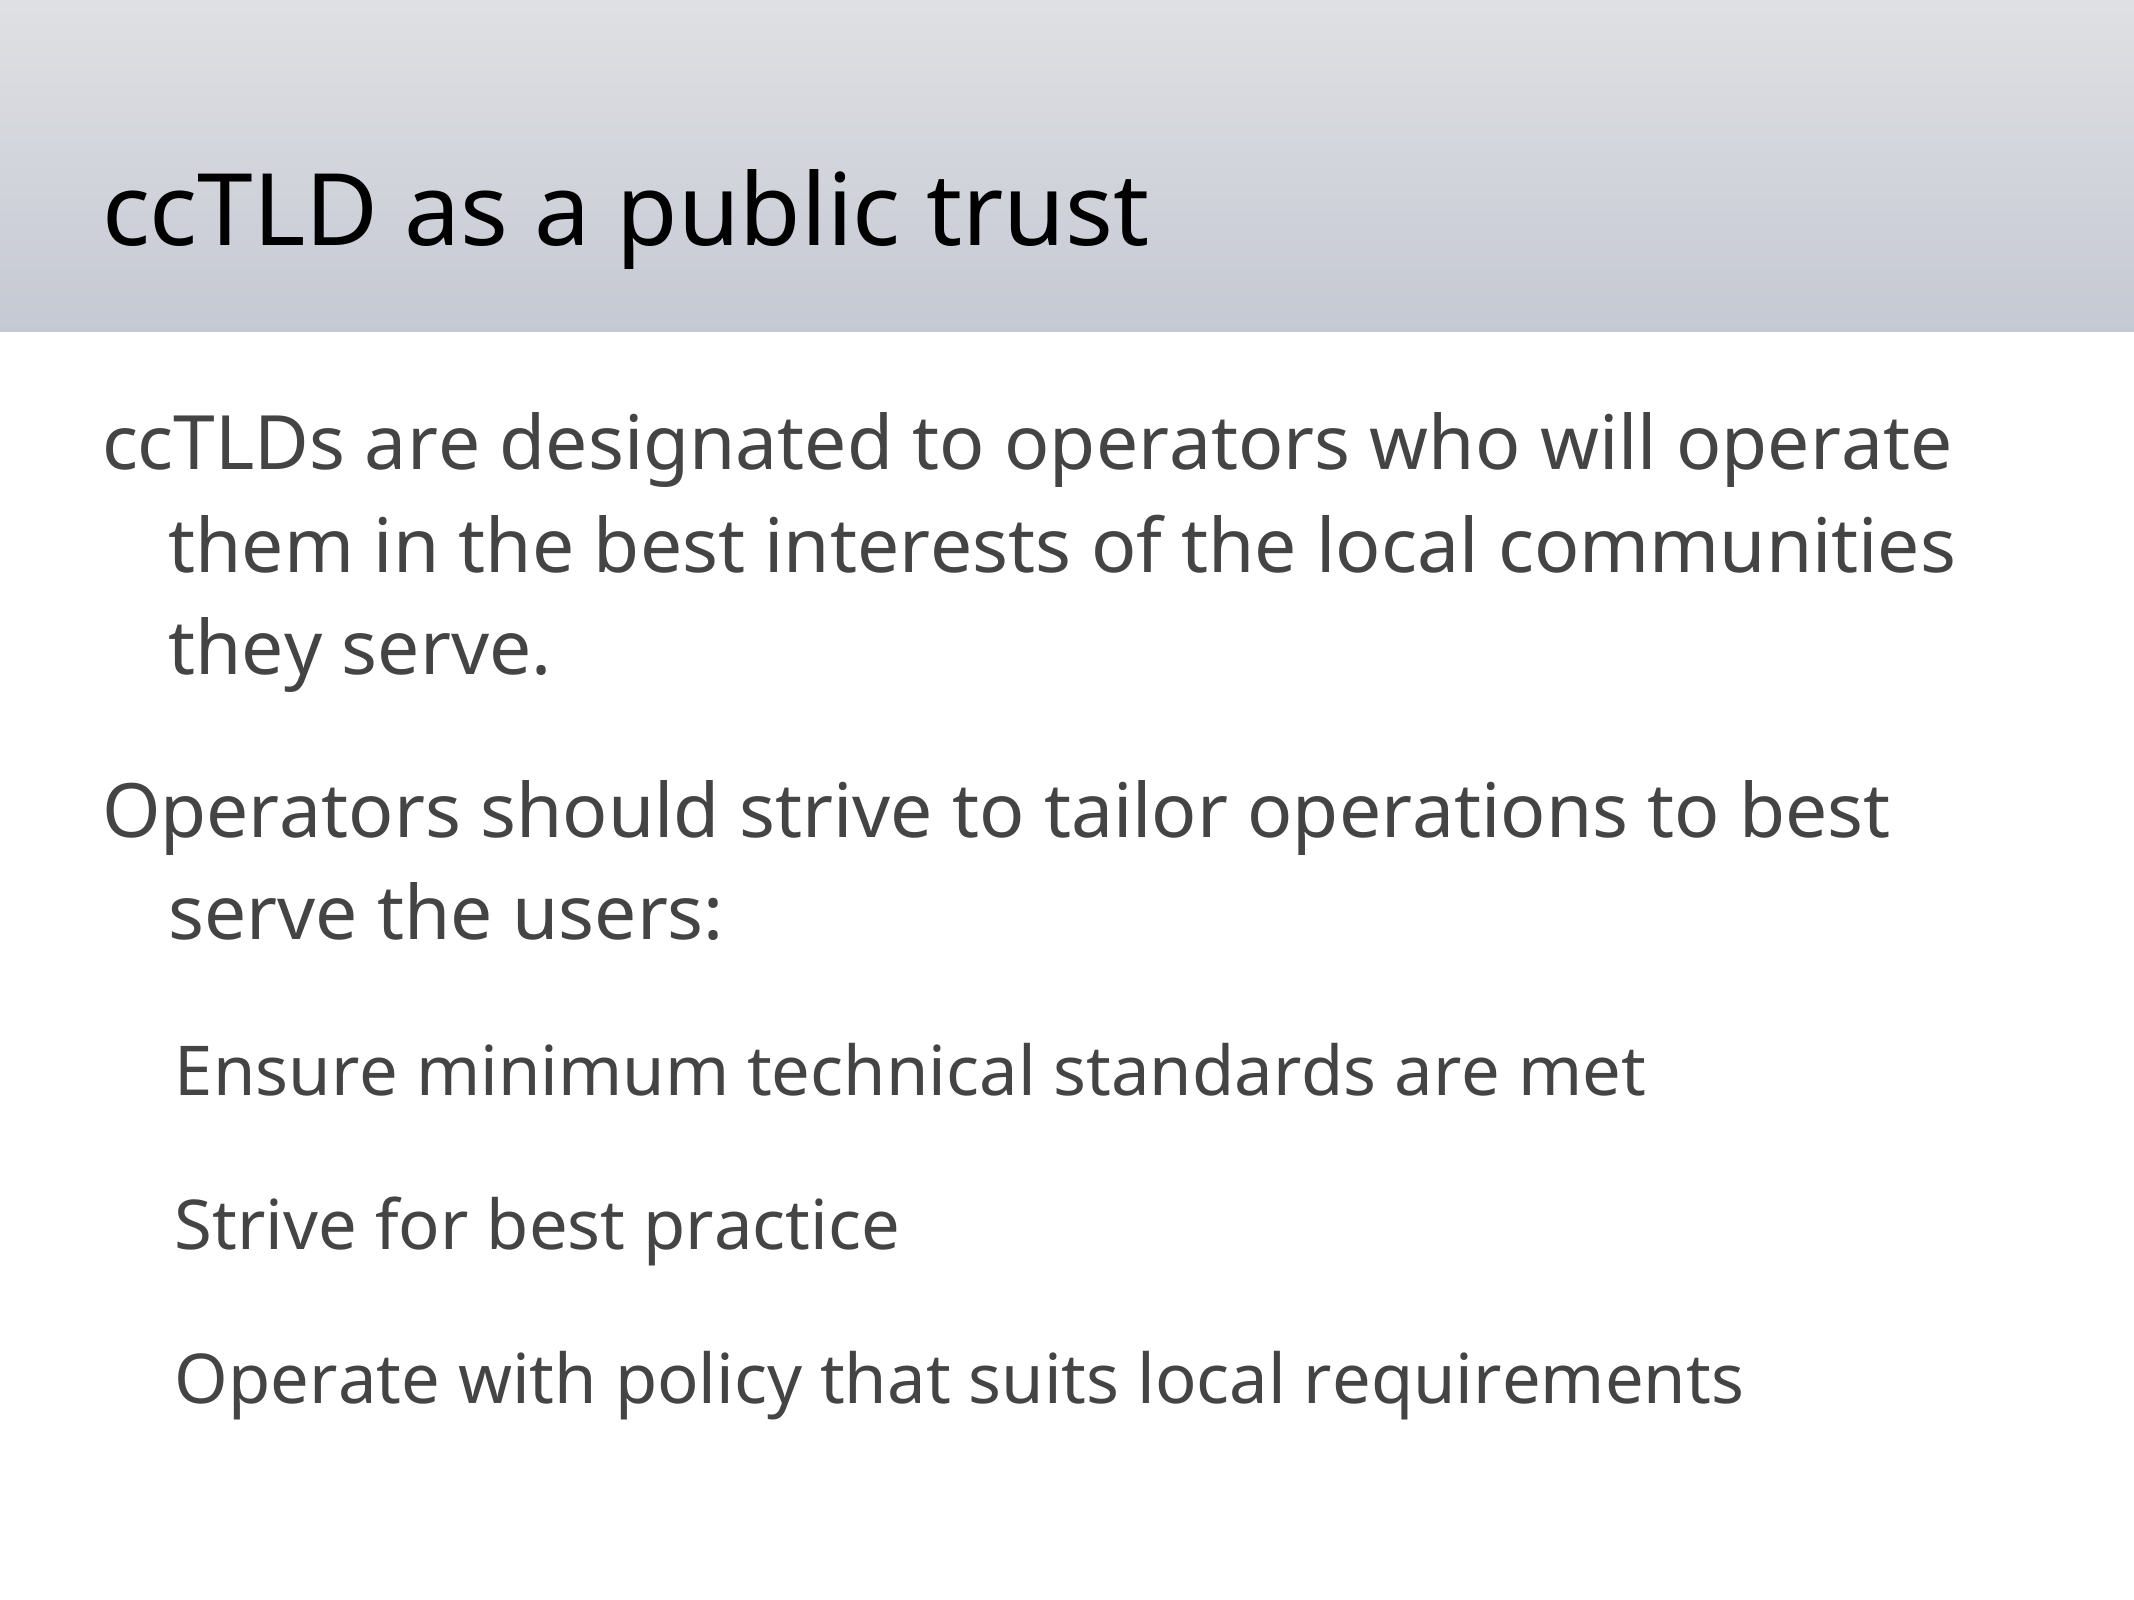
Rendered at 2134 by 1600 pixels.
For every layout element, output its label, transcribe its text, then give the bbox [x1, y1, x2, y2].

text_box [0, 0, 2134, 332]
title ccTLD as a public trust [93, 54, 2040, 284]
list ccTLDs are designated to operators who will operate them in the best interests of the local communities they serve. Operators should strive to tailor operations to best serve the users: Ensure minimum technical standards are met Strive for best practice Operate with policy that suits local requirements [93, 381, 2040, 1459]
